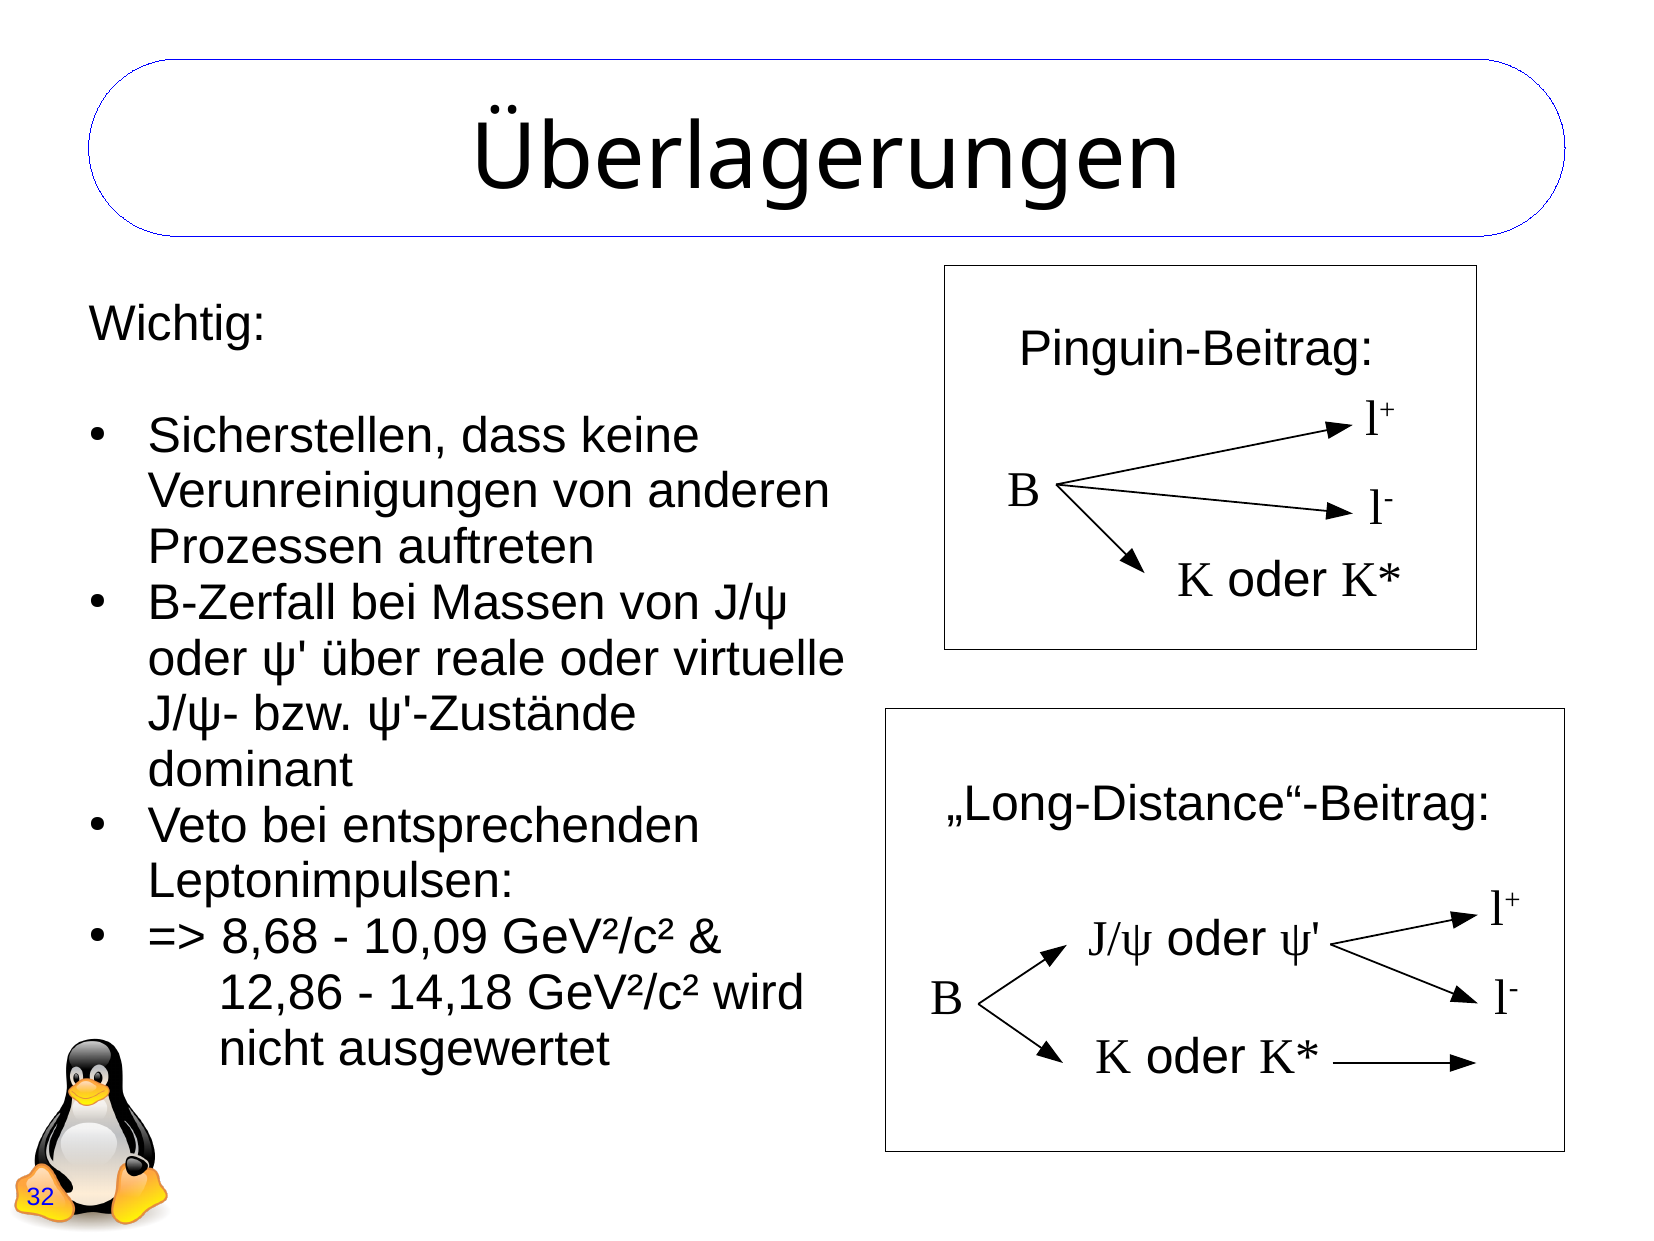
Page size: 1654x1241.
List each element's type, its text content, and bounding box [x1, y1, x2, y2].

text_box B [993, 454, 1057, 526]
text_box Wichtig: Sicherstellen, dass keine Verunreinigungen von anderen Prozessen auftreten B-Zerfall bei Massen von J/ψ oder ψ' über reale oder virtuelle J/ψ- bzw. ψ'-Zustände dominant Veto bei entsprechenden Leptonimpulsen: => 8,68 - 10,09 GeV²/c² & 12,86 - 14,18 GeV²/c² wird nicht ausgewertet [88, 295, 857, 1099]
text_box l+ [1475, 873, 1536, 944]
text_box K oder K* [1162, 543, 1418, 615]
text_box B [915, 962, 979, 1033]
text_box Pinguin-Beitrag: [1003, 313, 1389, 384]
text_box l- [1355, 472, 1409, 543]
text_box l- [1480, 962, 1534, 1033]
text_box K oder K* [1081, 1021, 1336, 1093]
text_box „Long-Distance“-Beitrag: [931, 767, 1506, 839]
title Überlagerungen [82, 56, 1571, 250]
picture [2, 1030, 178, 1241]
text_box l+ [1350, 383, 1411, 454]
text_box J/ψ oder ψ' [1073, 903, 1336, 975]
